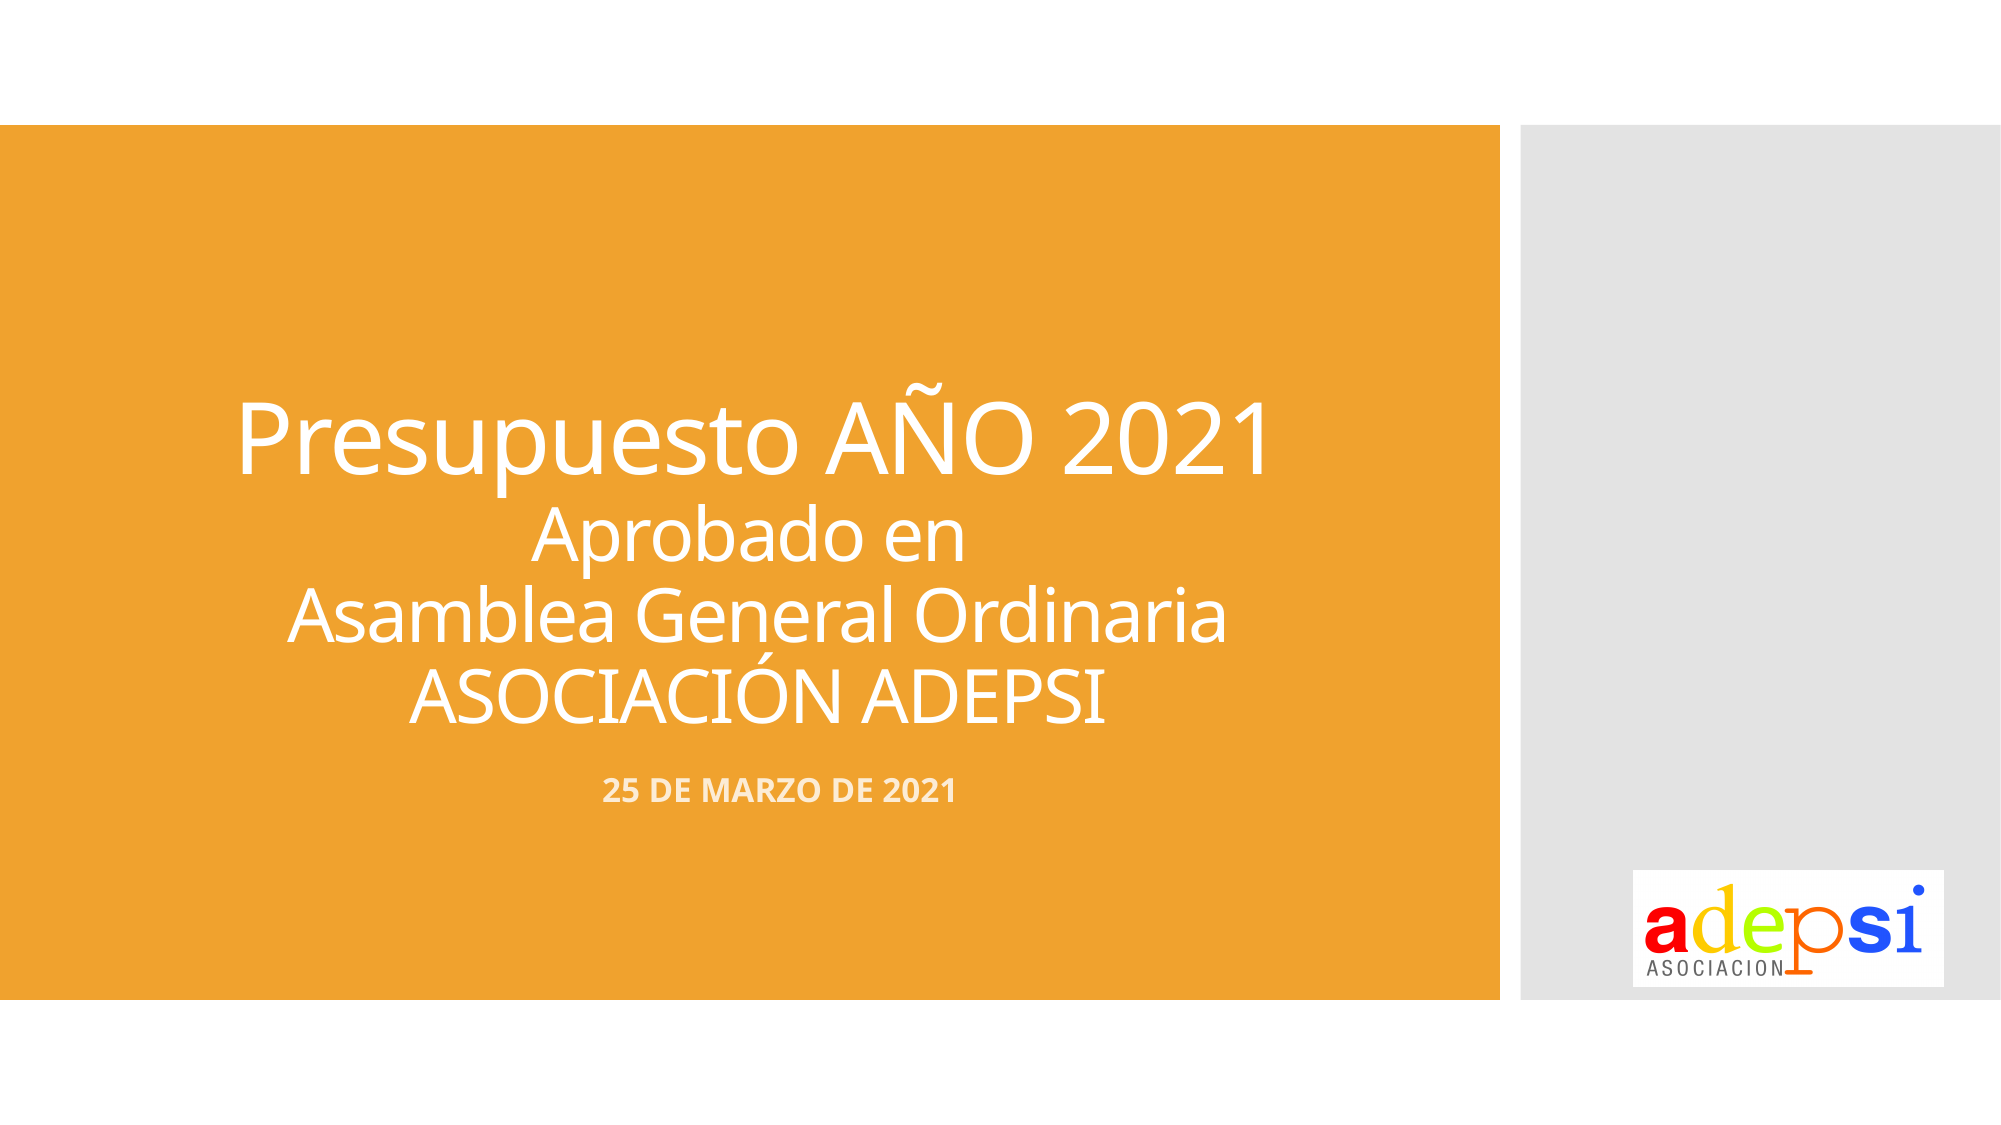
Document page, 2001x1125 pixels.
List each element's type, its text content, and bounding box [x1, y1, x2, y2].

title Presupuesto AÑO 2021 Aprobado en Asamblea General Ordinaria ASOCIACIÓN ADEPSI [59, 213, 1459, 747]
subtitle 25 DE MARZO DE 2021 [180, 766, 1381, 917]
picture [1633, 870, 1944, 987]
